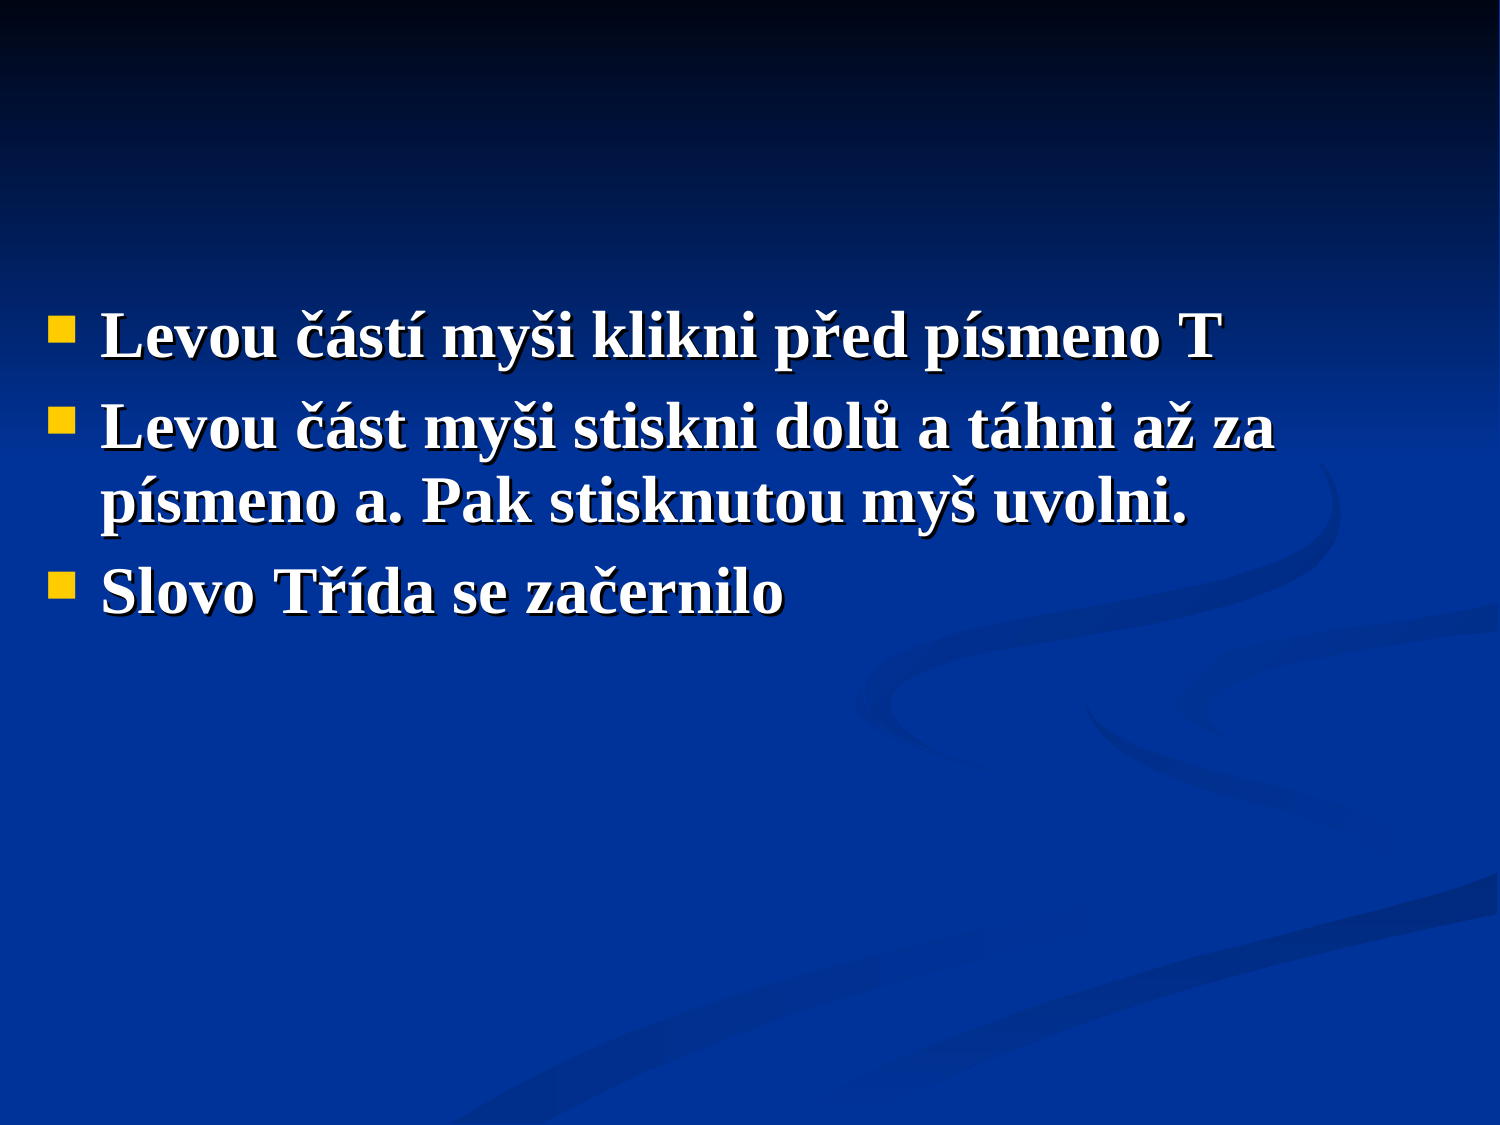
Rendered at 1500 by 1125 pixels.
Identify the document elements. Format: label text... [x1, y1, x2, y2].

list Levou částí myši klikni před písmeno T Levou část myši stiskni dolů a táhni až za písmeno a. Pak stisknutou myš uvolni. Slovo Třída se začernilo [29, 290, 1500, 1034]
